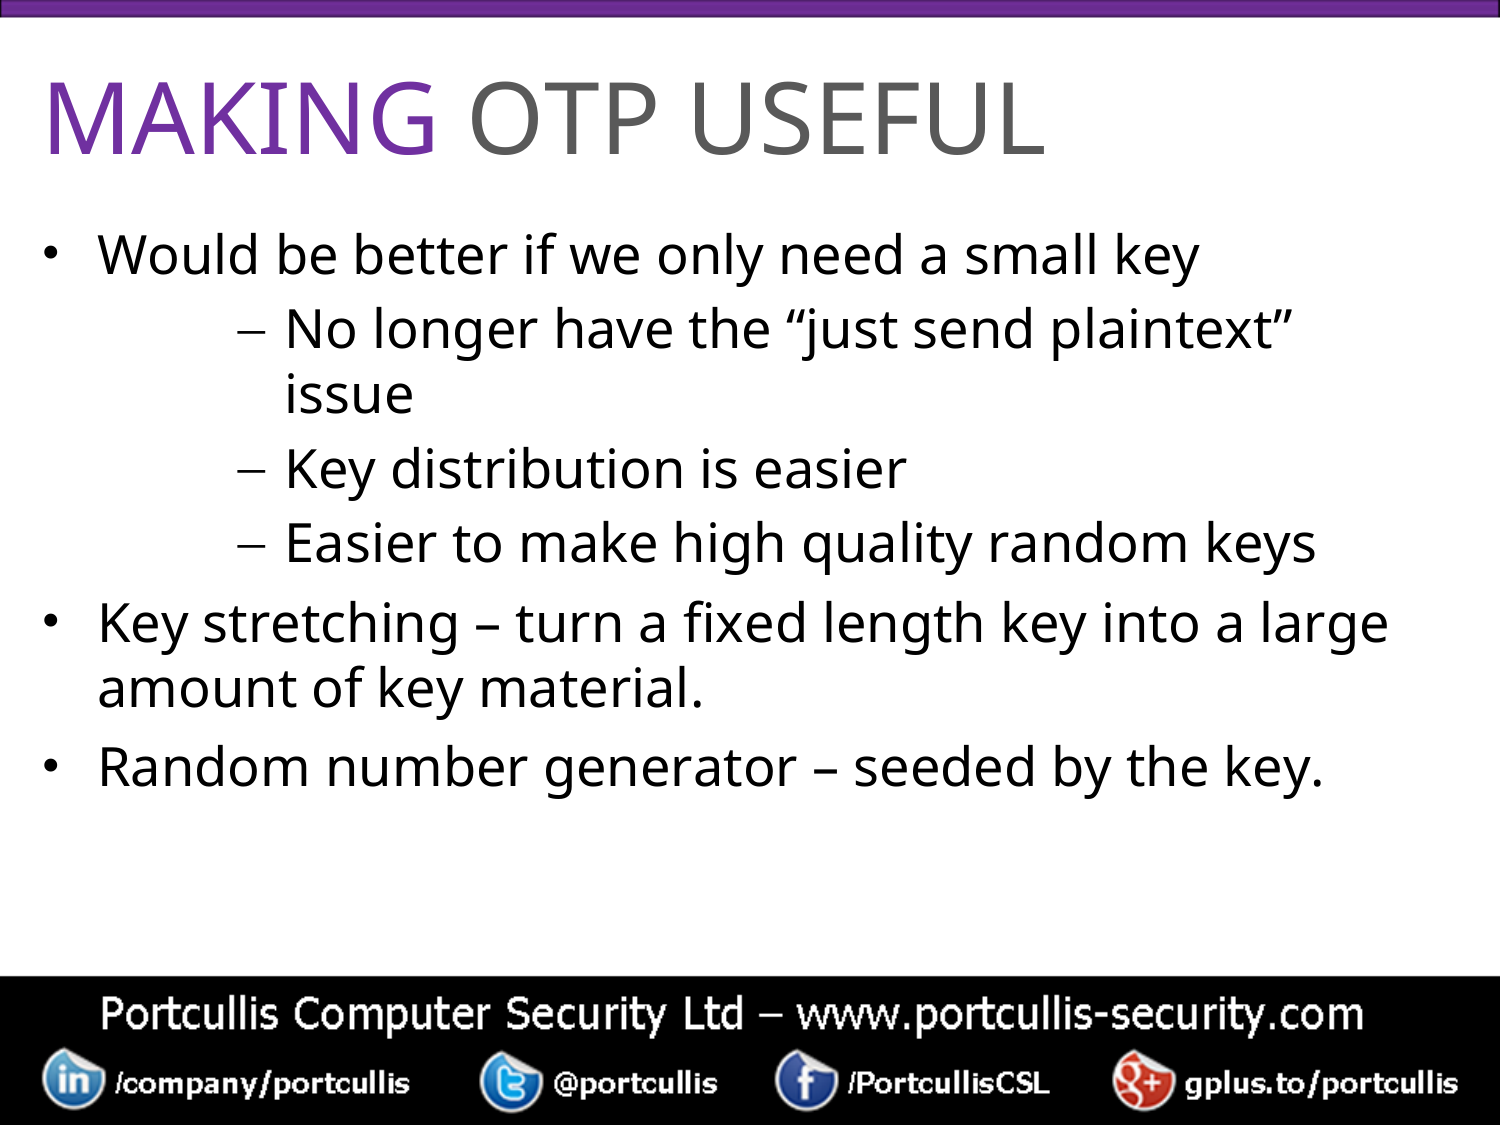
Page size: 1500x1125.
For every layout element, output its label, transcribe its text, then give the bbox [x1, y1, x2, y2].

picture [0, 0, 1500, 1125]
list Would be better if we only need a small key No longer have the “just send plaintext” issue Key distribution is easier Easier to make high quality random keys Key stretching – turn a fixed length key into a large amount of key material. Random number generator – seeded by the key. [41, 219, 1428, 965]
title MAKING OTP USEFUL [41, 42, 1434, 202]
